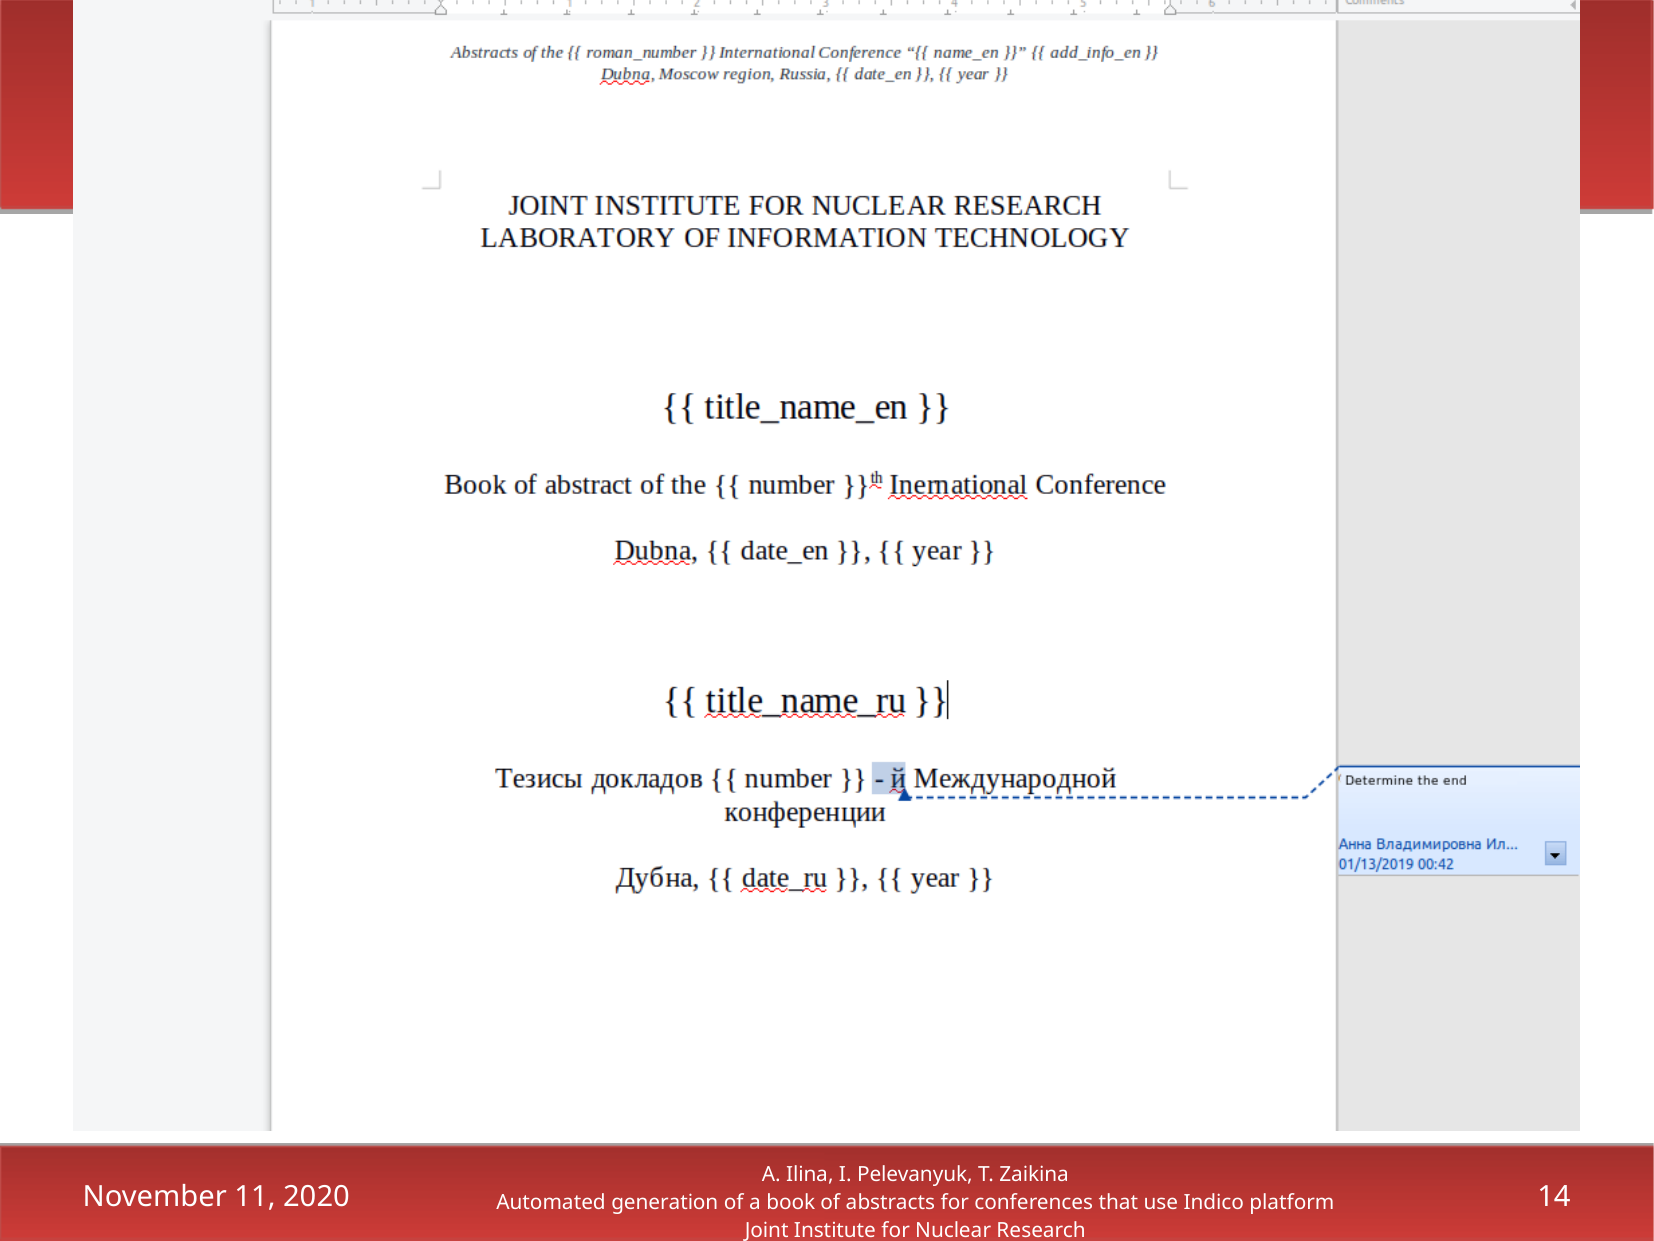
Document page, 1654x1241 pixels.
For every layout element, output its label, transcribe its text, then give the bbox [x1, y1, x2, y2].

text_box A. Ilina, I. Pelevanyuk, T. Zaikina Automated generation of a book of abstracts for conferences that use Indico platform Joint Institute for Nuclear Research [354, 1151, 1477, 1240]
picture [0, 1143, 1654, 1241]
picture [0, 0, 1654, 1131]
